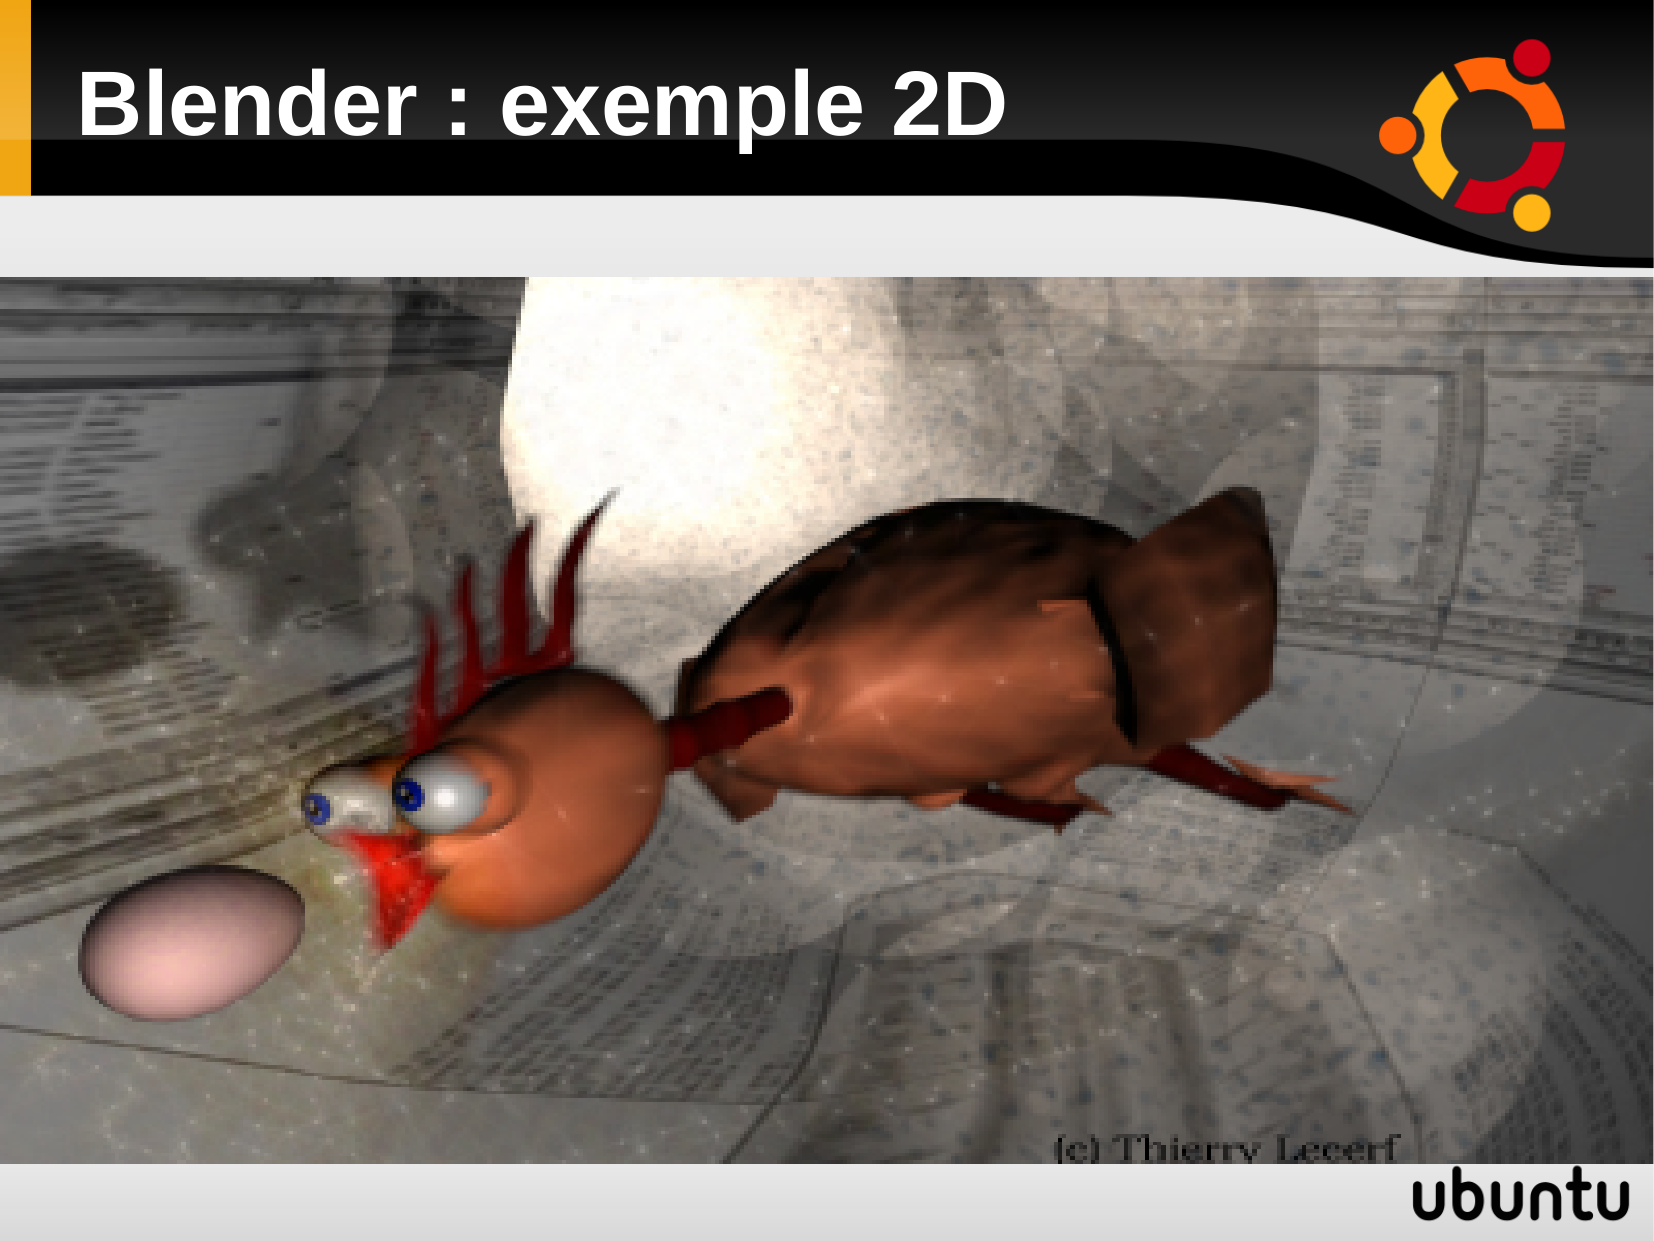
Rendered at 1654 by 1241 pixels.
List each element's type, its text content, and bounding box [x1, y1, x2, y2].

title Blender : exemple 2D [76, 7, 1565, 200]
picture [0, 0, 1654, 1241]
